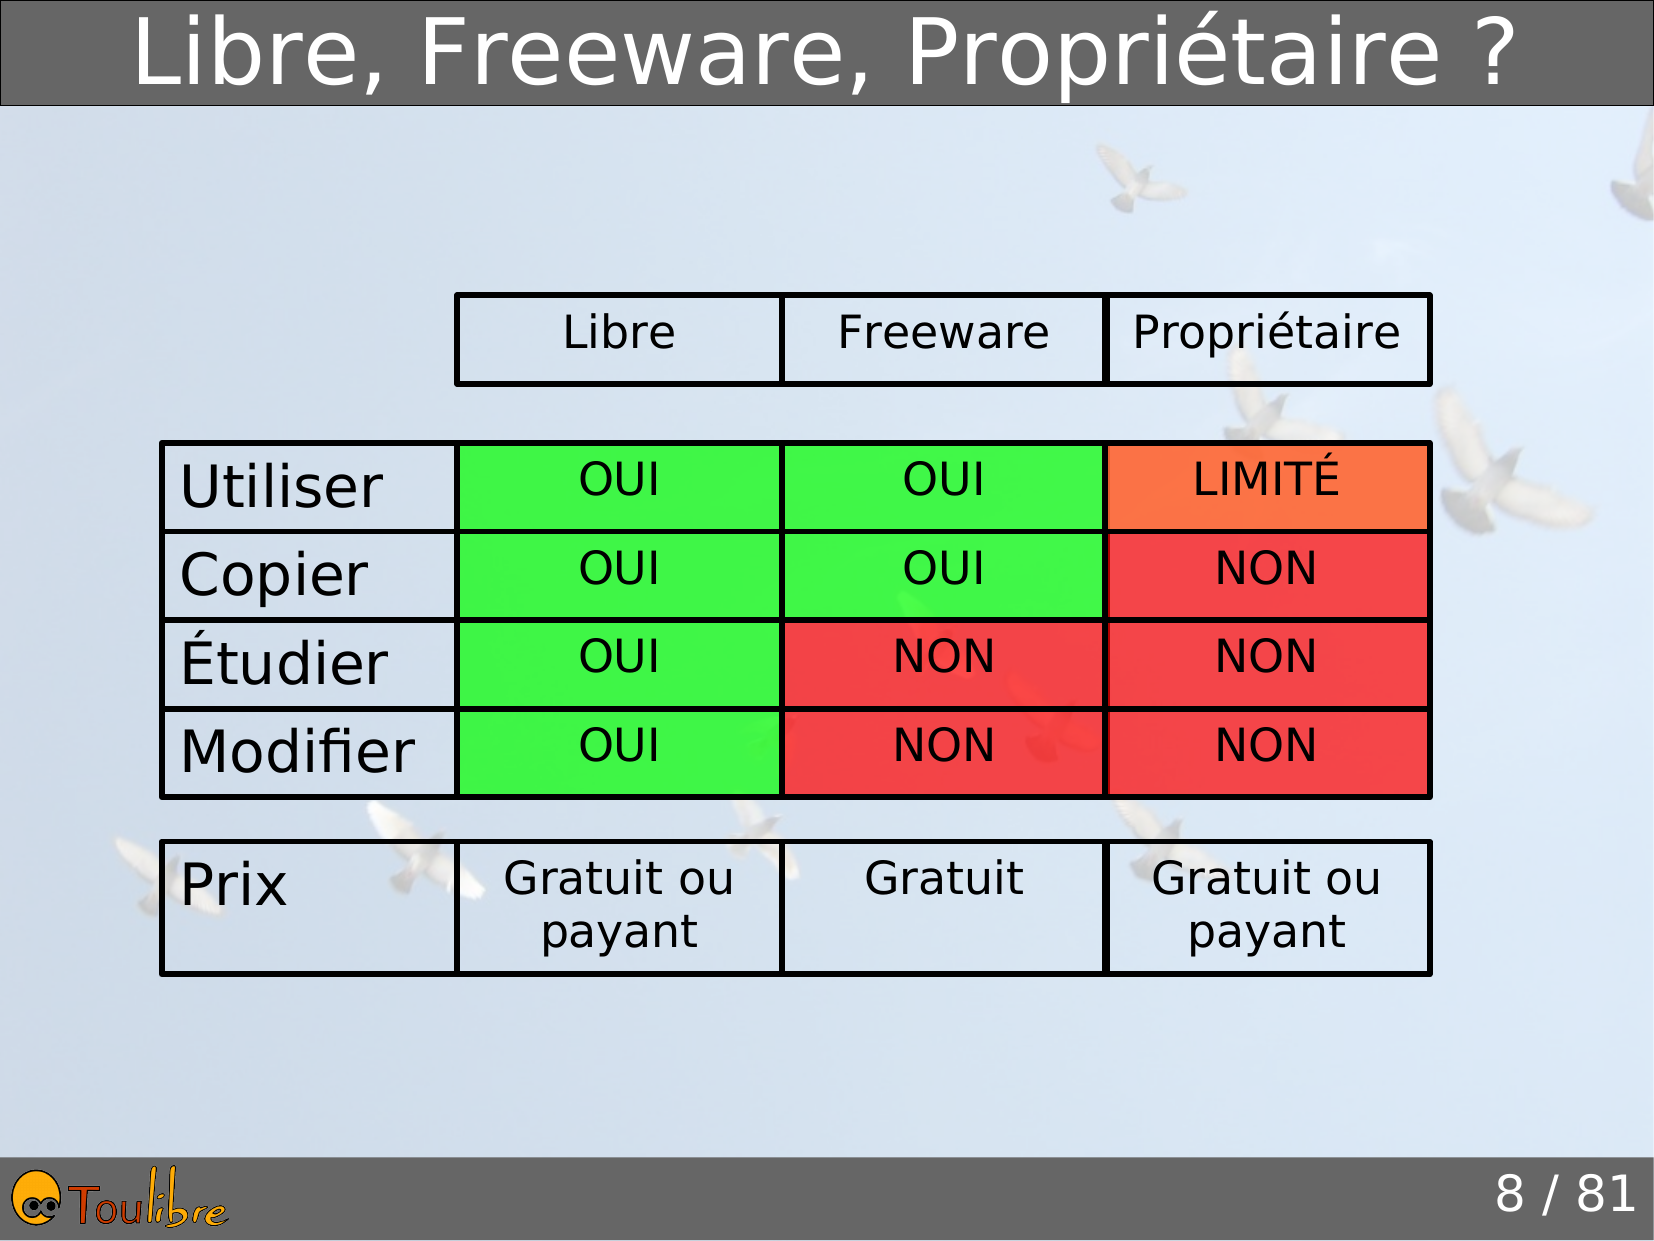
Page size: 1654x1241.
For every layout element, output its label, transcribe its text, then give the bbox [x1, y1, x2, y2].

text_box Gratuit ou payant [457, 841, 779, 975]
text_box LIMITÉ [1104, 442, 1430, 529]
text_box NON [1104, 531, 1430, 617]
text_box Copier [161, 531, 454, 617]
picture [11, 1165, 229, 1228]
text_box Propriétaire [1104, 295, 1430, 384]
text_box OUI [781, 531, 1102, 617]
text_box Modifier [161, 708, 454, 798]
title Libre, Freeware, Propriétaire ? [0, 0, 1654, 107]
text_box NON [781, 708, 1102, 798]
text_box NON [781, 620, 1102, 706]
text_box OUI [457, 620, 779, 706]
text_box OUI [457, 531, 779, 617]
text_box Prix [161, 841, 454, 975]
text_box Utiliser [161, 442, 454, 529]
text_box Freeware [781, 295, 1102, 384]
text_box OUI [457, 442, 779, 529]
text_box OUI [457, 708, 779, 798]
text_box Gratuit ou payant [1104, 841, 1430, 975]
text_box NON [1104, 708, 1430, 798]
text_box OUI [781, 442, 1102, 529]
text_box Étudier [161, 620, 454, 706]
text_box Gratuit [781, 841, 1102, 975]
text_box NON [1104, 620, 1430, 706]
text_box Libre [457, 295, 779, 384]
